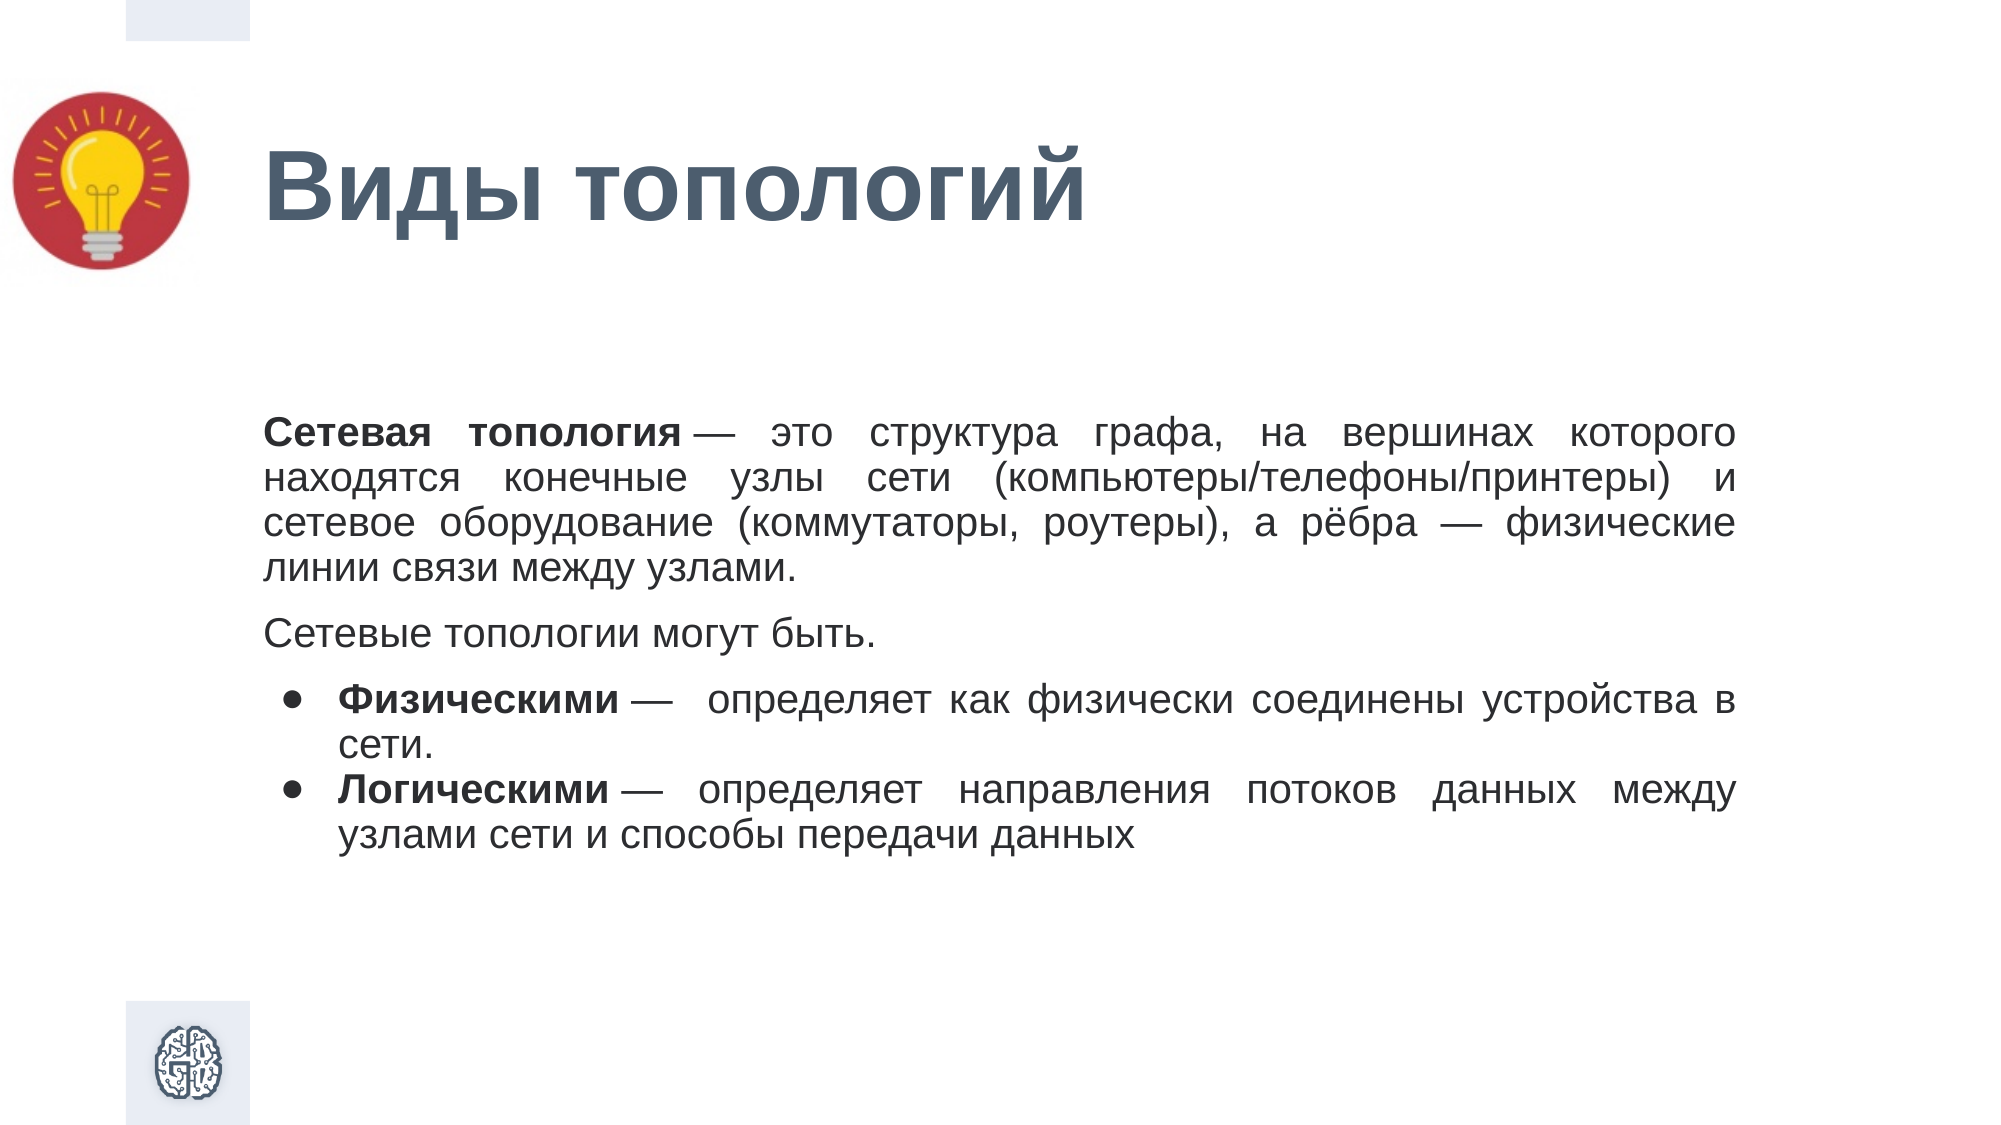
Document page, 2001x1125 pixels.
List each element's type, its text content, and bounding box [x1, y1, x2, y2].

picture [144, 1016, 232, 1110]
list Сетевая топология — это структура графа, на вершинах которого находятся конечные узлы сети (компьютеры/телефоны/принтеры) и сетевое оборудование (коммутаторы, роутеры), а рёбра — физические линии связи между узлами. Сетевые топологии могут быть. Физическими — определяет как физически соединены устройства в сети. Логическими — определяет направления потоков данных между узлами сети и способы передачи данных [248, 335, 1752, 995]
title Виды топологий [248, 124, 1752, 335]
picture [0, 78, 200, 287]
